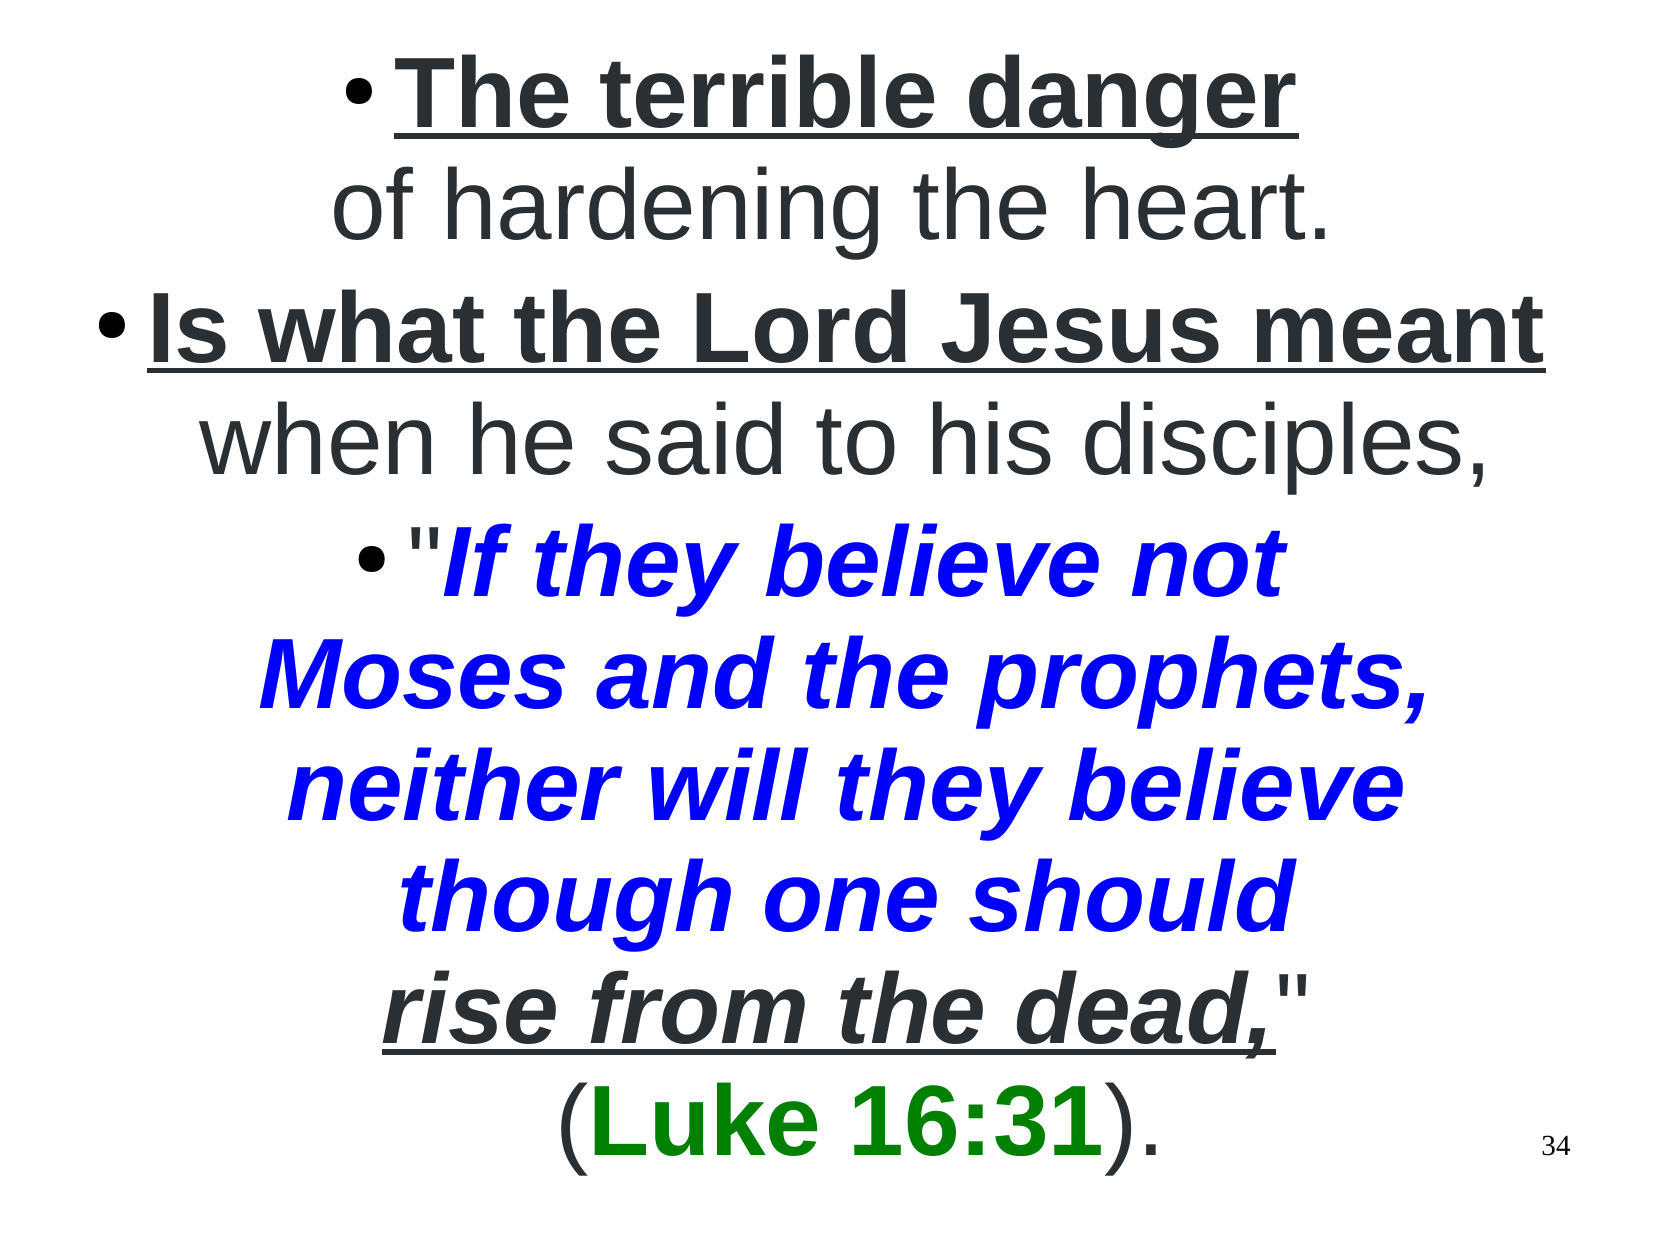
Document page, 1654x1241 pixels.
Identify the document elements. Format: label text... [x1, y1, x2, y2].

list The terrible danger of hardening the heart. Is what the Lord Jesus meant when he said to his disciples, "If they believe not Moses and the prophets, neither will they believe though one should rise from the dead," (Luke 16:31). [37, 37, 1613, 1201]
